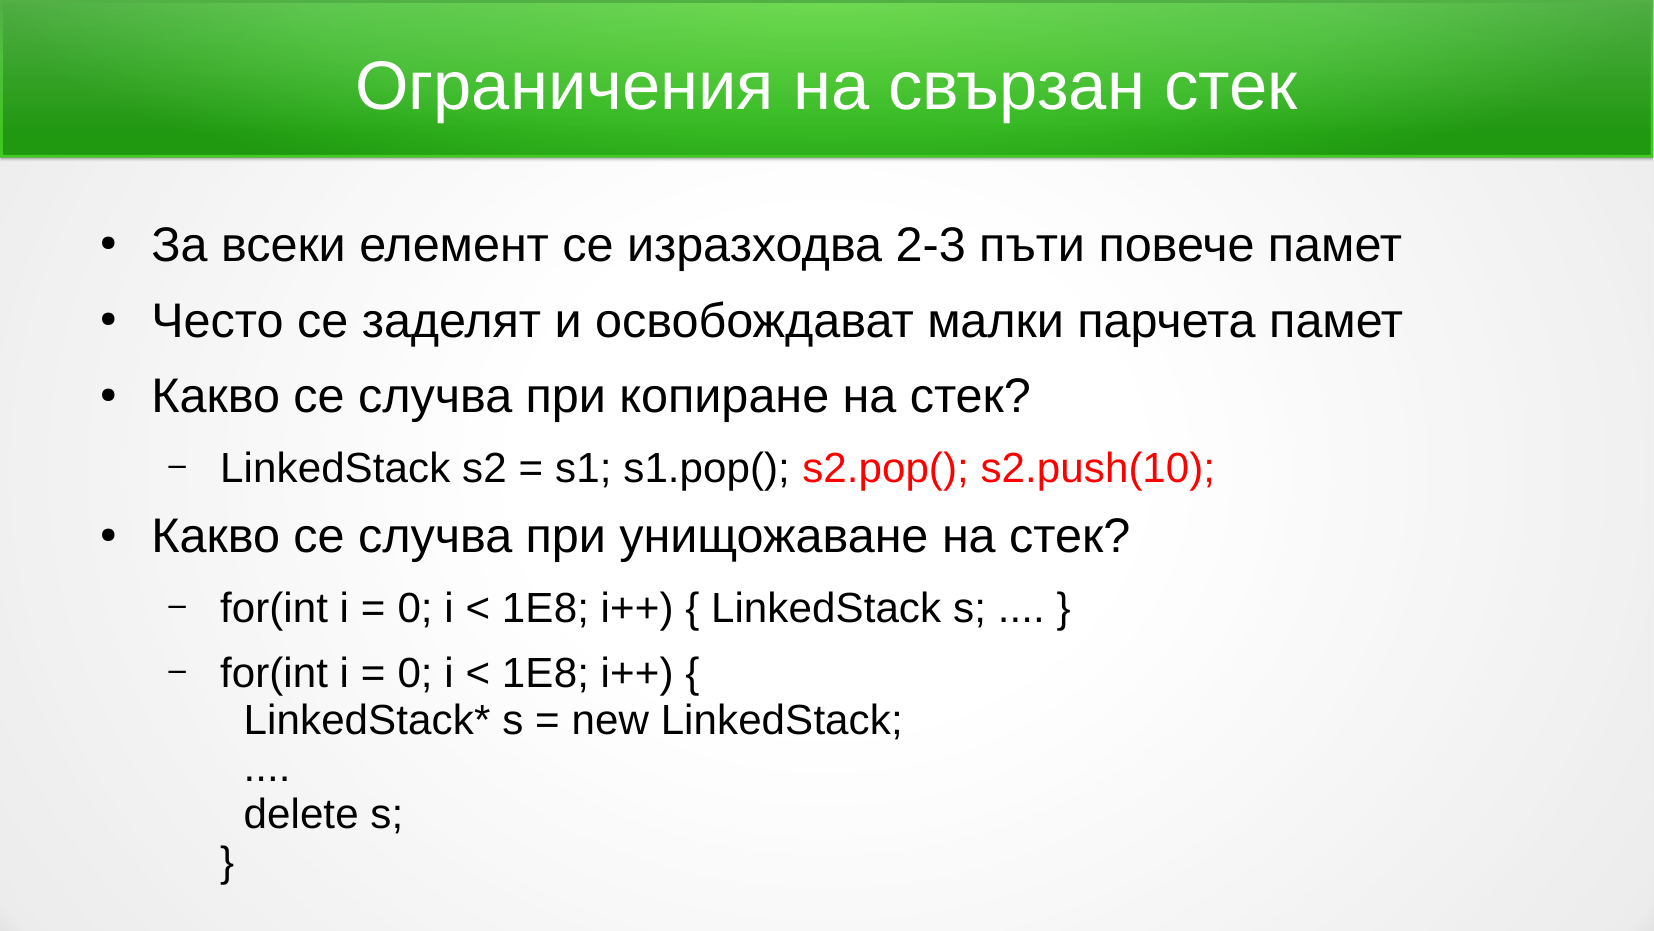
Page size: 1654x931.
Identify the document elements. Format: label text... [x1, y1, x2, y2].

title Ограничения на свързан стек [82, 37, 1571, 135]
list За всеки елемент се изразходва 2-3 пъти повече памет Често се заделят и освобождават малки парчета памет Какво се случва при копиране на стек? LinkedStack s2 = s1; s1.pop(); s2.pop(); s2.push(10); Какво се случва при унищожаване на стек? for(int i = 0; i < 1E8; i++) { LinkedStack s; .... } for(int i = 0; i < 1E8; i++) { LinkedStack* s = new LinkedStack; .... delete s; } [82, 217, 1538, 886]
